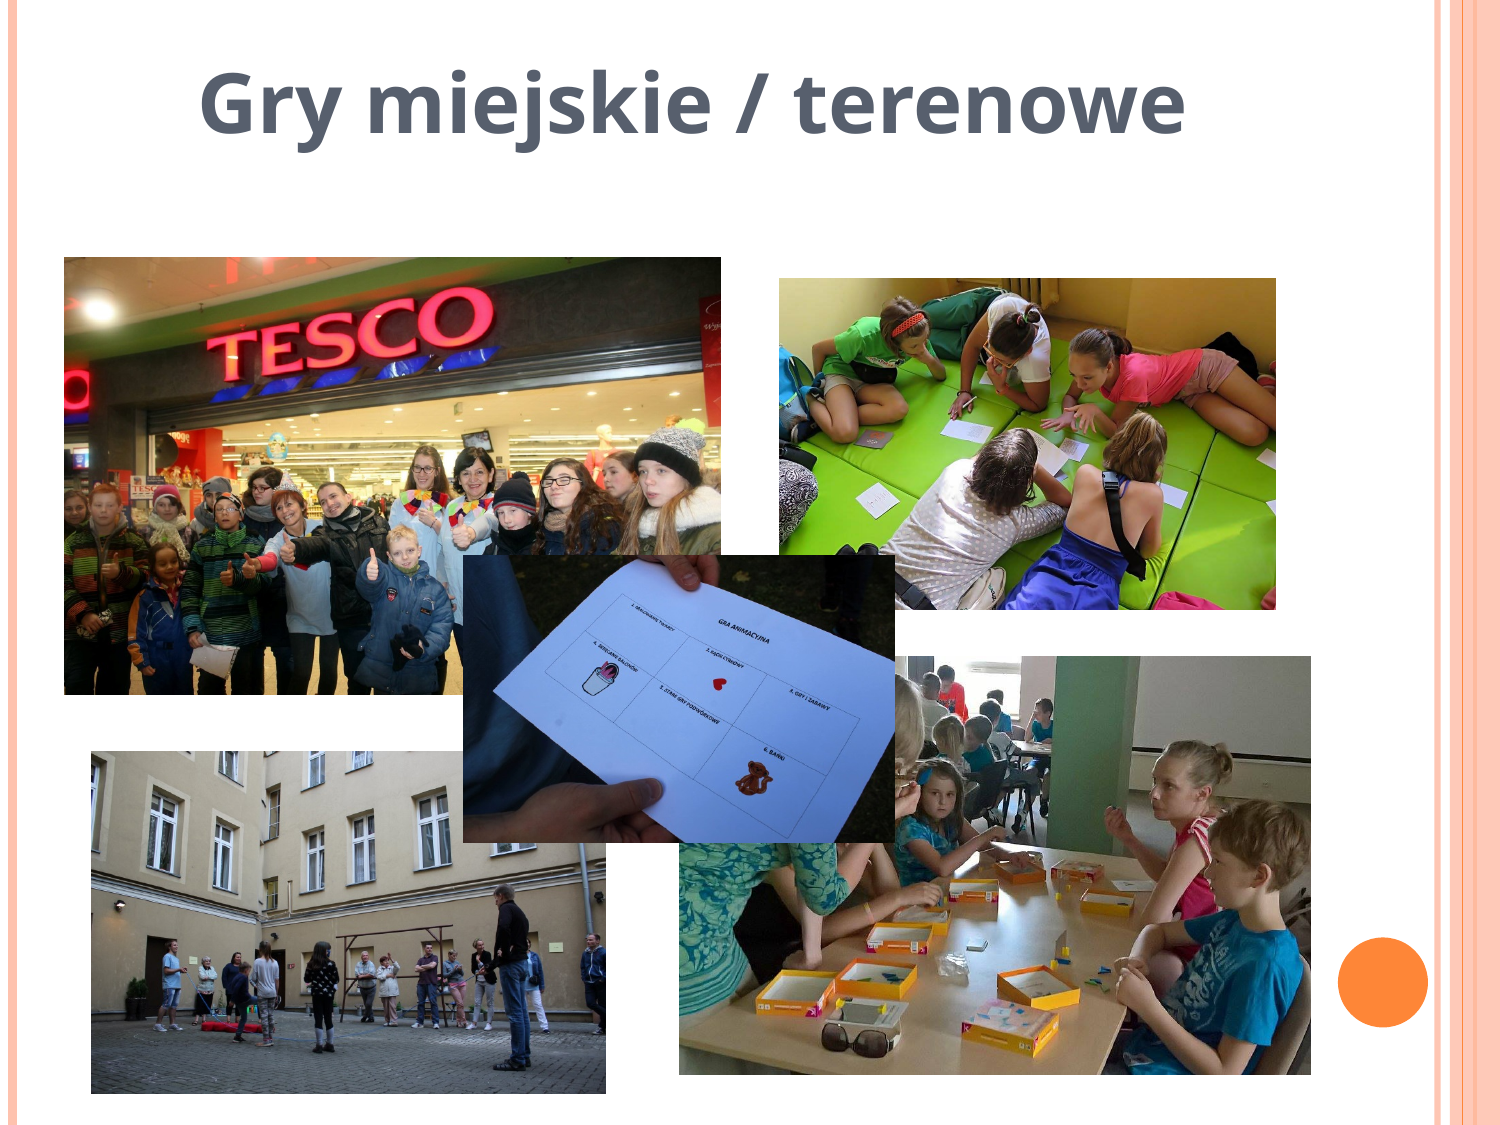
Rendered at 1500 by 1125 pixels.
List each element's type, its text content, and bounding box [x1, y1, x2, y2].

title Gry miejskie / terenowe [91, 42, 1317, 171]
picture [64, 257, 1311, 1094]
